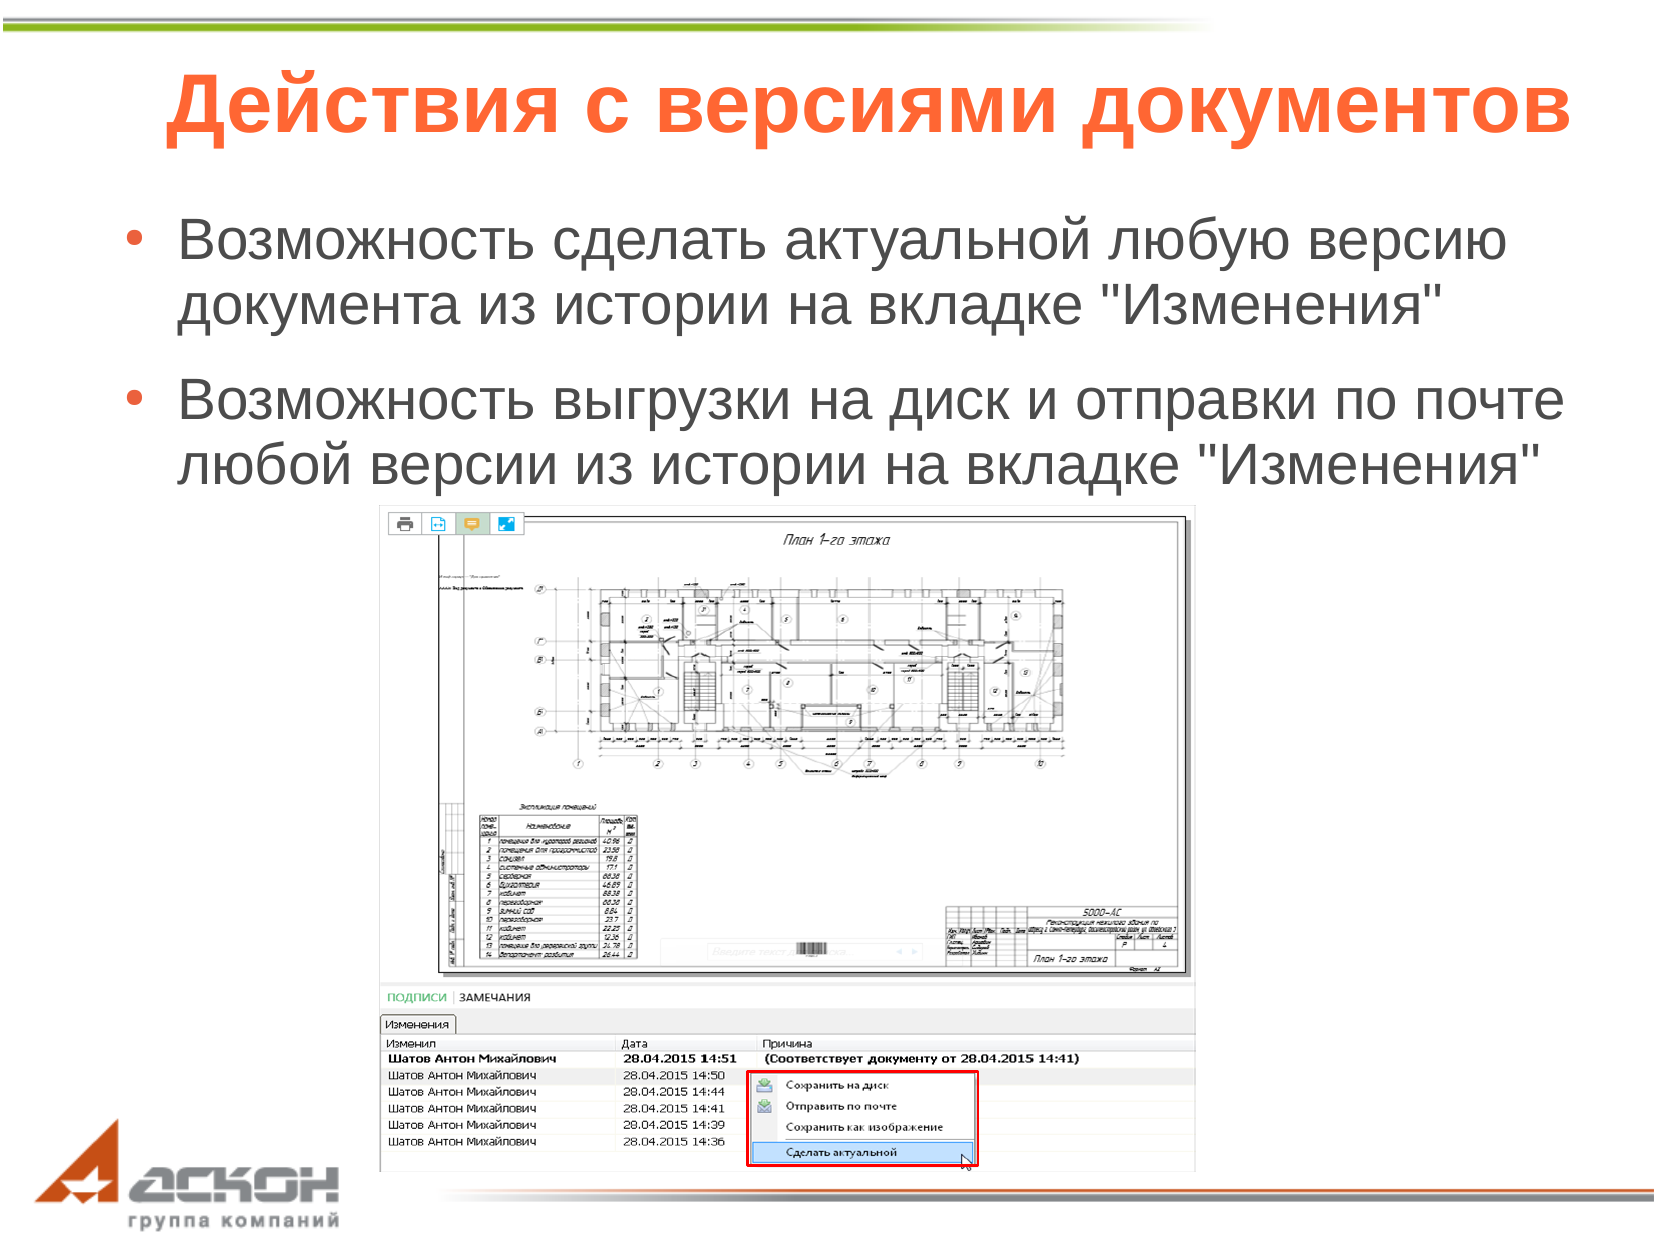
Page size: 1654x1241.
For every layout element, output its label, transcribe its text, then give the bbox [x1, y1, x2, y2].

picture [3, 0, 1654, 1241]
list Возможность сделать актуальной любую версию документа из истории на вкладке "Изменения" Возможность выгрузки на диск и отправки по почте любой версии из истории на вкладке "Изменения" [106, 206, 1595, 532]
title Действия с версиями документов [85, 0, 1574, 208]
